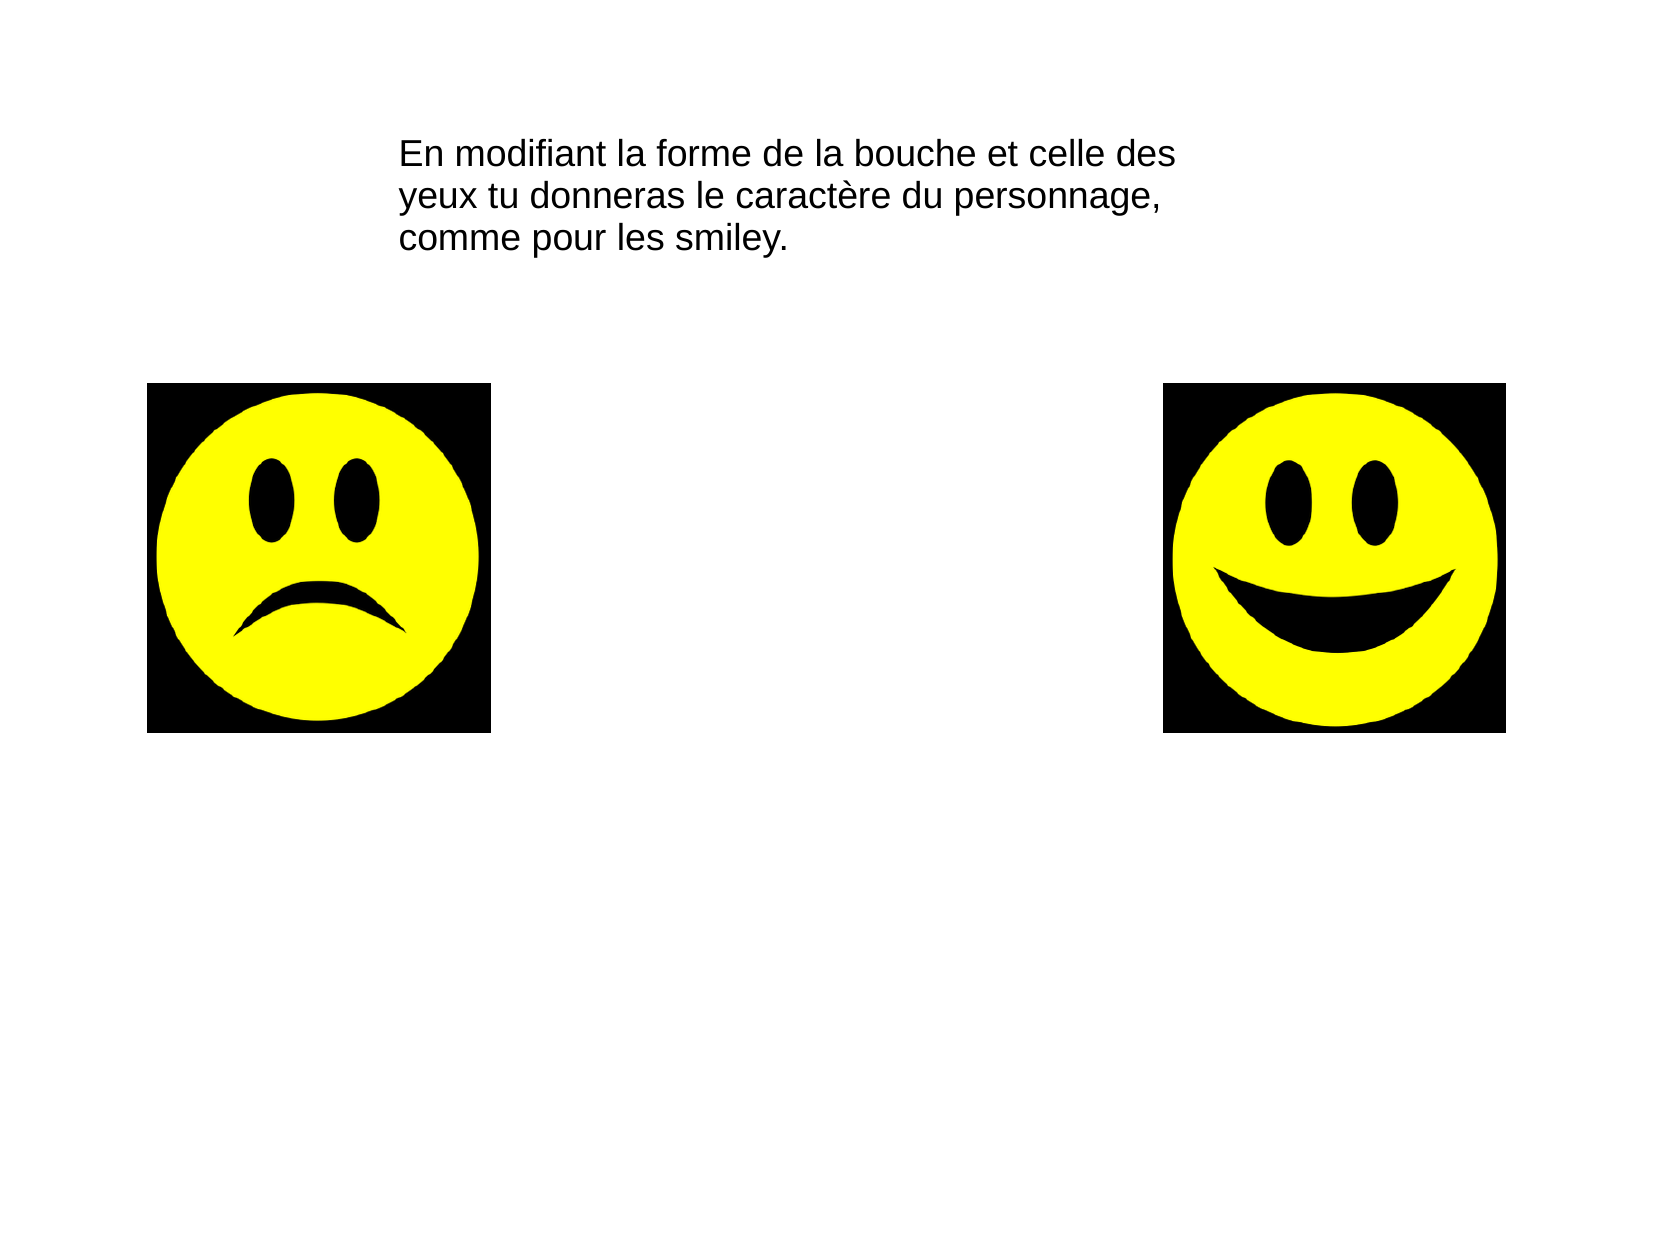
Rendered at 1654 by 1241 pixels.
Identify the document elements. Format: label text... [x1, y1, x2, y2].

picture [147, 383, 491, 733]
picture [1163, 383, 1506, 733]
text_box En modifiant la forme de la bouche et celle des yeux tu donneras le caractère du personnage, comme pour les smiley. [383, 124, 1273, 266]
